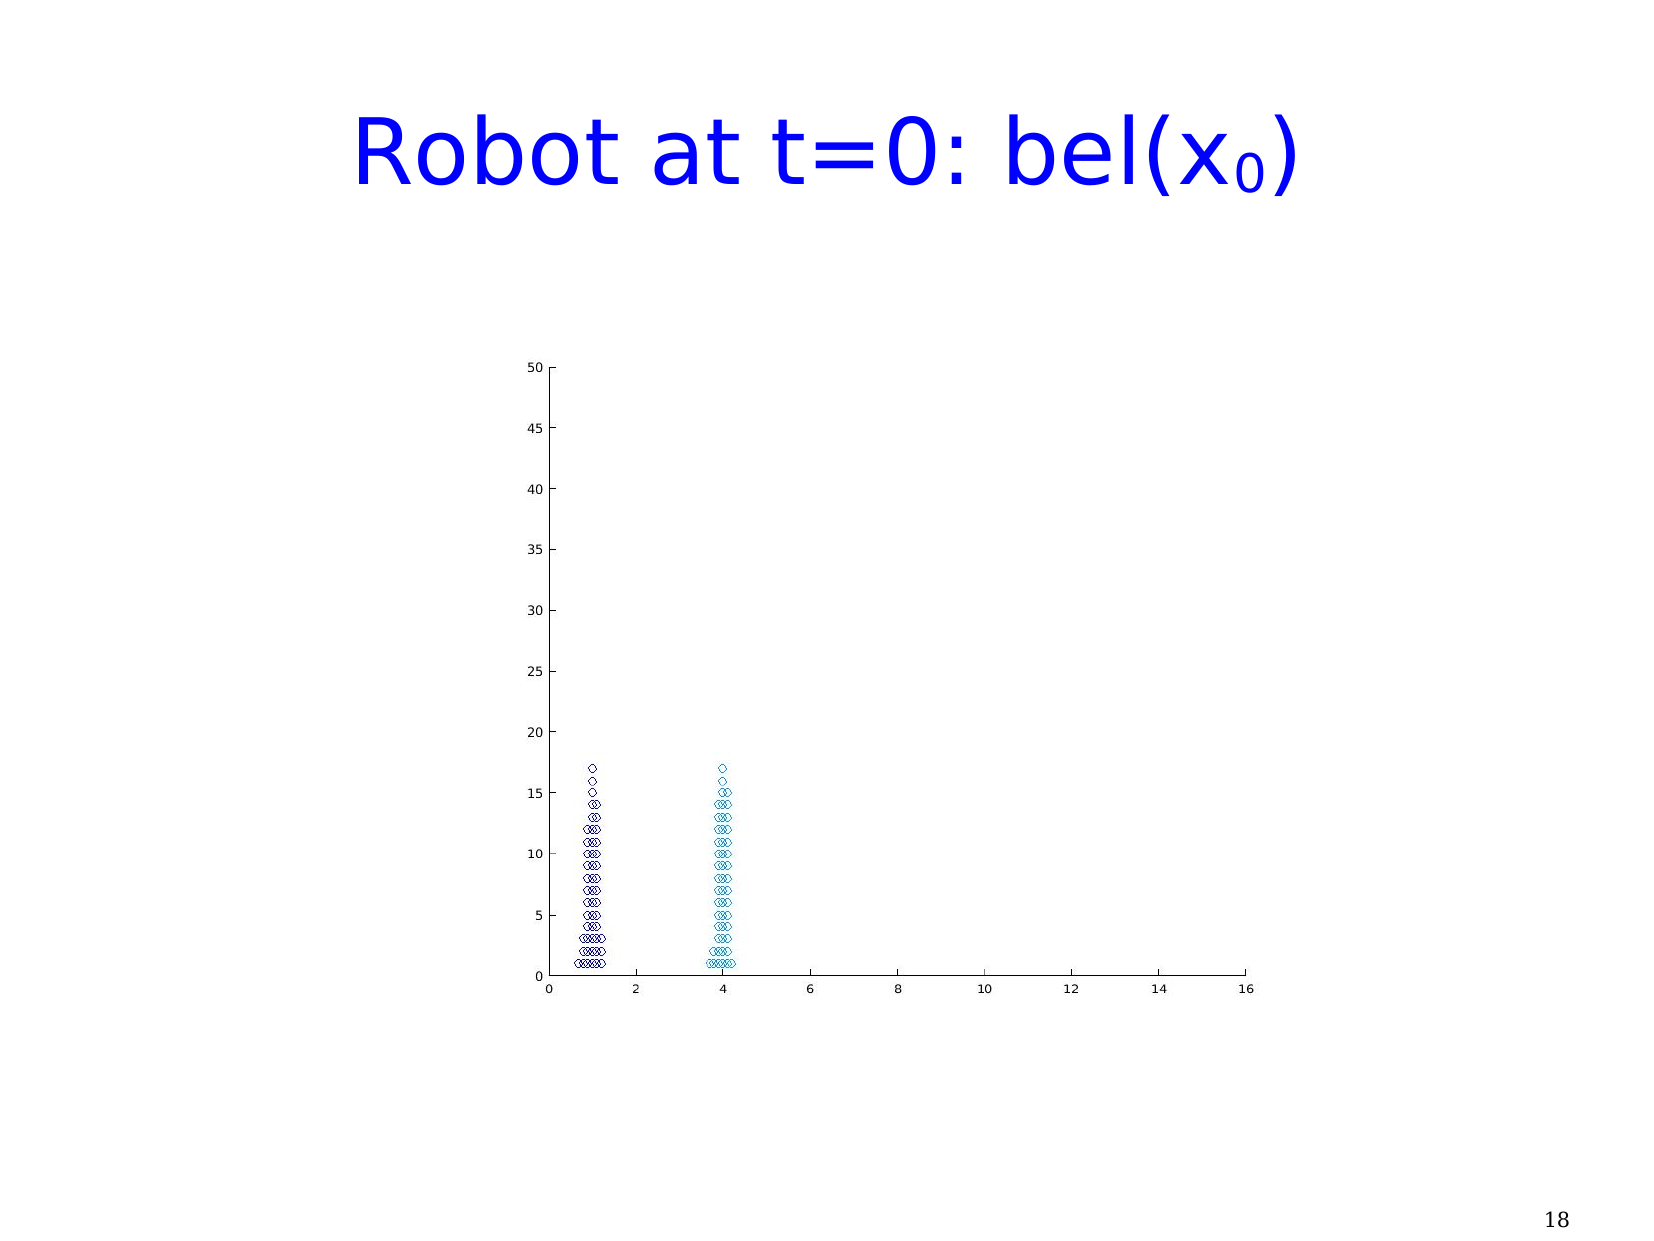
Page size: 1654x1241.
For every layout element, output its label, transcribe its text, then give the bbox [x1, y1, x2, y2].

title Robot at t=0: bel(x0) [82, 49, 1571, 257]
picture [431, 310, 1331, 1057]
